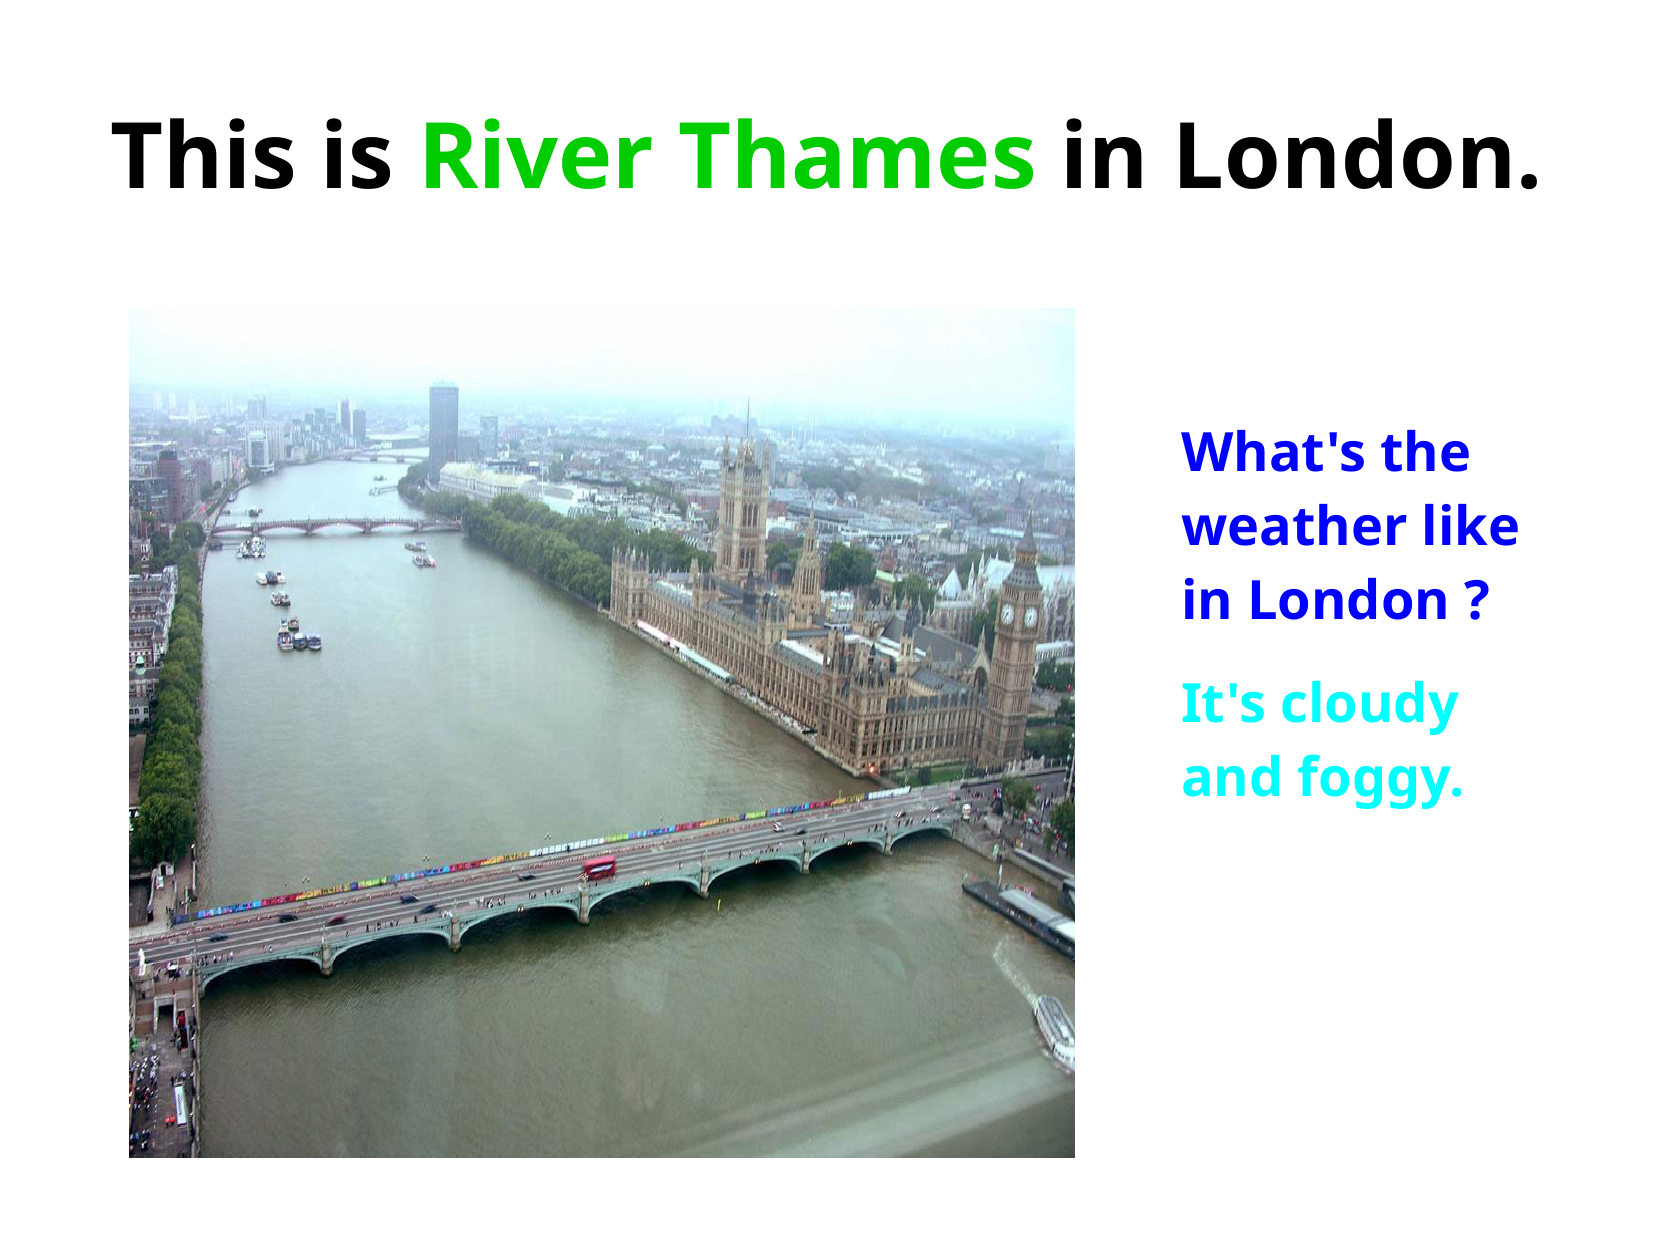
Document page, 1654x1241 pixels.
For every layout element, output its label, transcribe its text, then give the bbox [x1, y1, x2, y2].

title This is River Thames in London. [82, 49, 1571, 257]
picture [129, 308, 1075, 1158]
list What's the weather like in London ? It's cloudy and foggy. [1110, 413, 1572, 1109]
